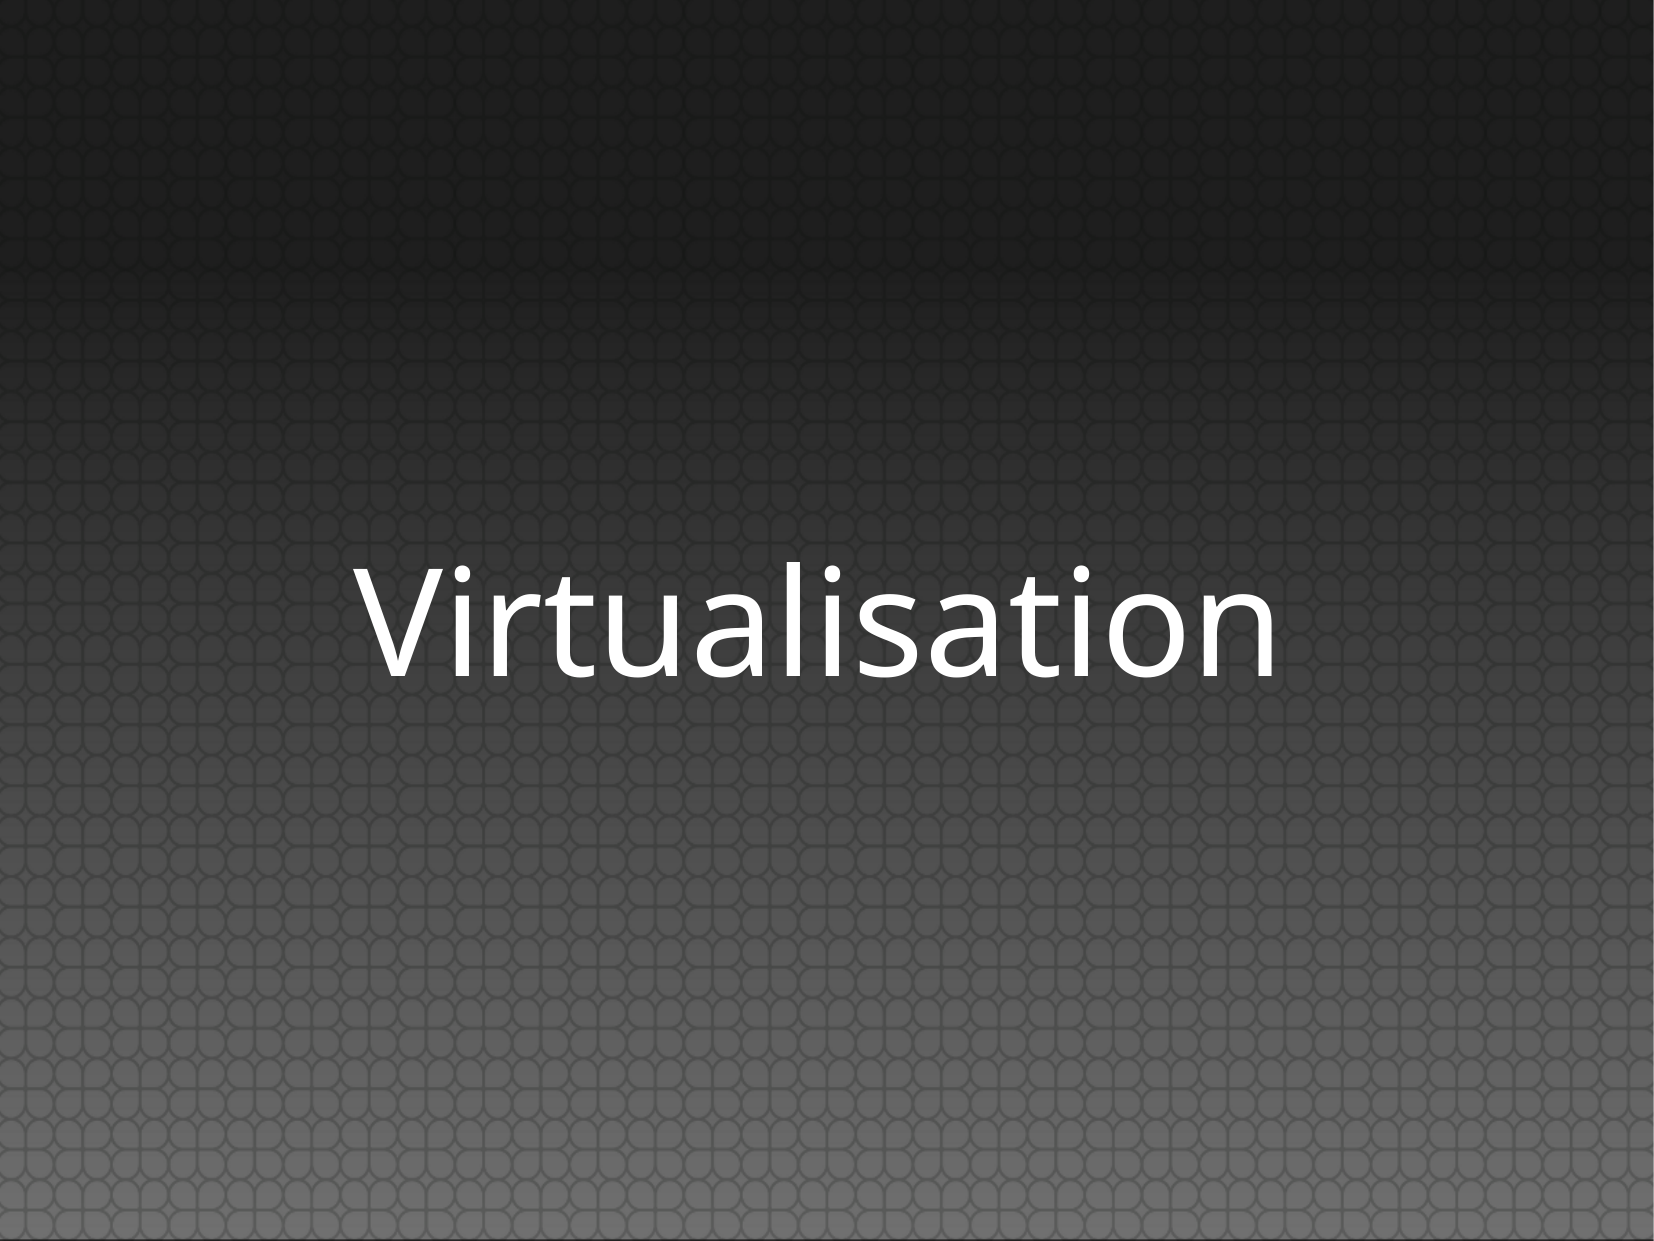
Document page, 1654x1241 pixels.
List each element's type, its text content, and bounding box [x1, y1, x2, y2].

picture [0, 0, 1654, 1241]
title Virtualisation [75, 525, 1564, 713]
